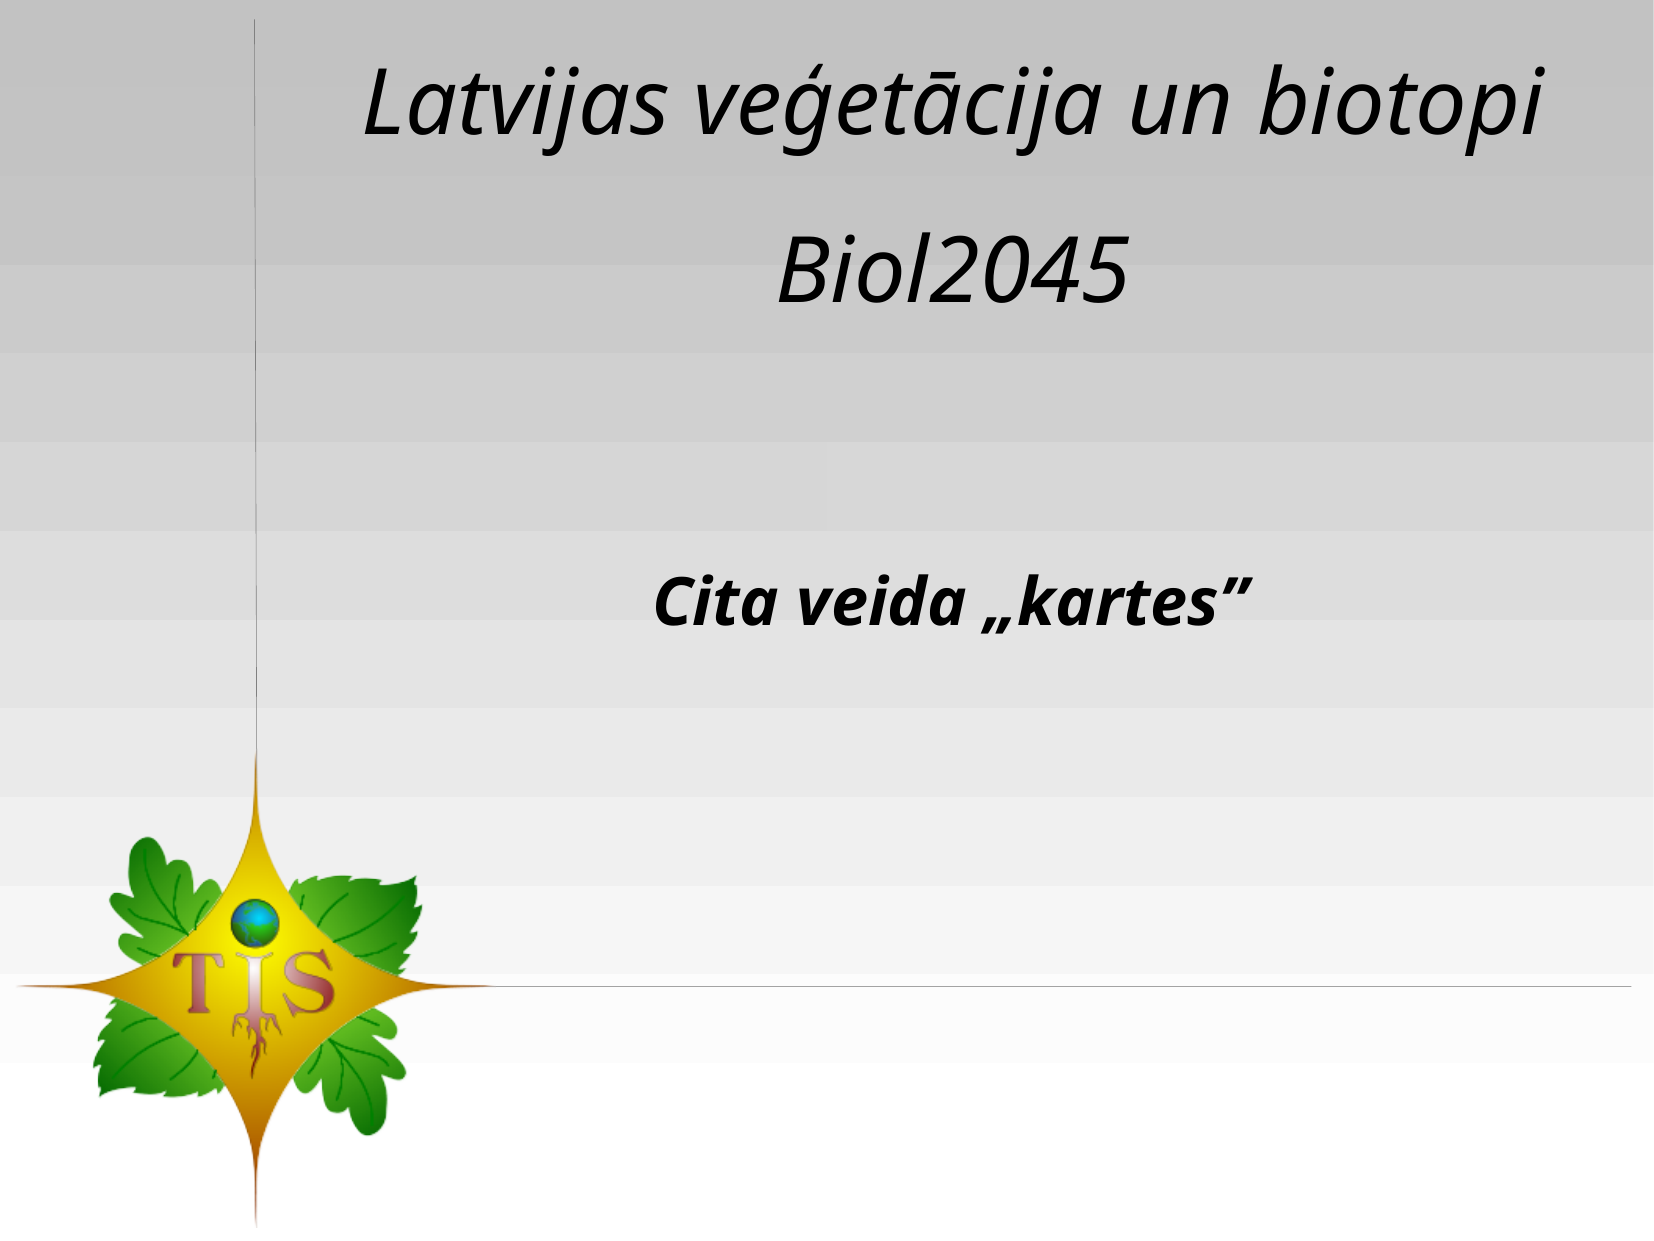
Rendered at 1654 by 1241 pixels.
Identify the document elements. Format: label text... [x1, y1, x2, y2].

title Cita veida „kartes” [295, 324, 1607, 857]
picture [0, 0, 1654, 1241]
